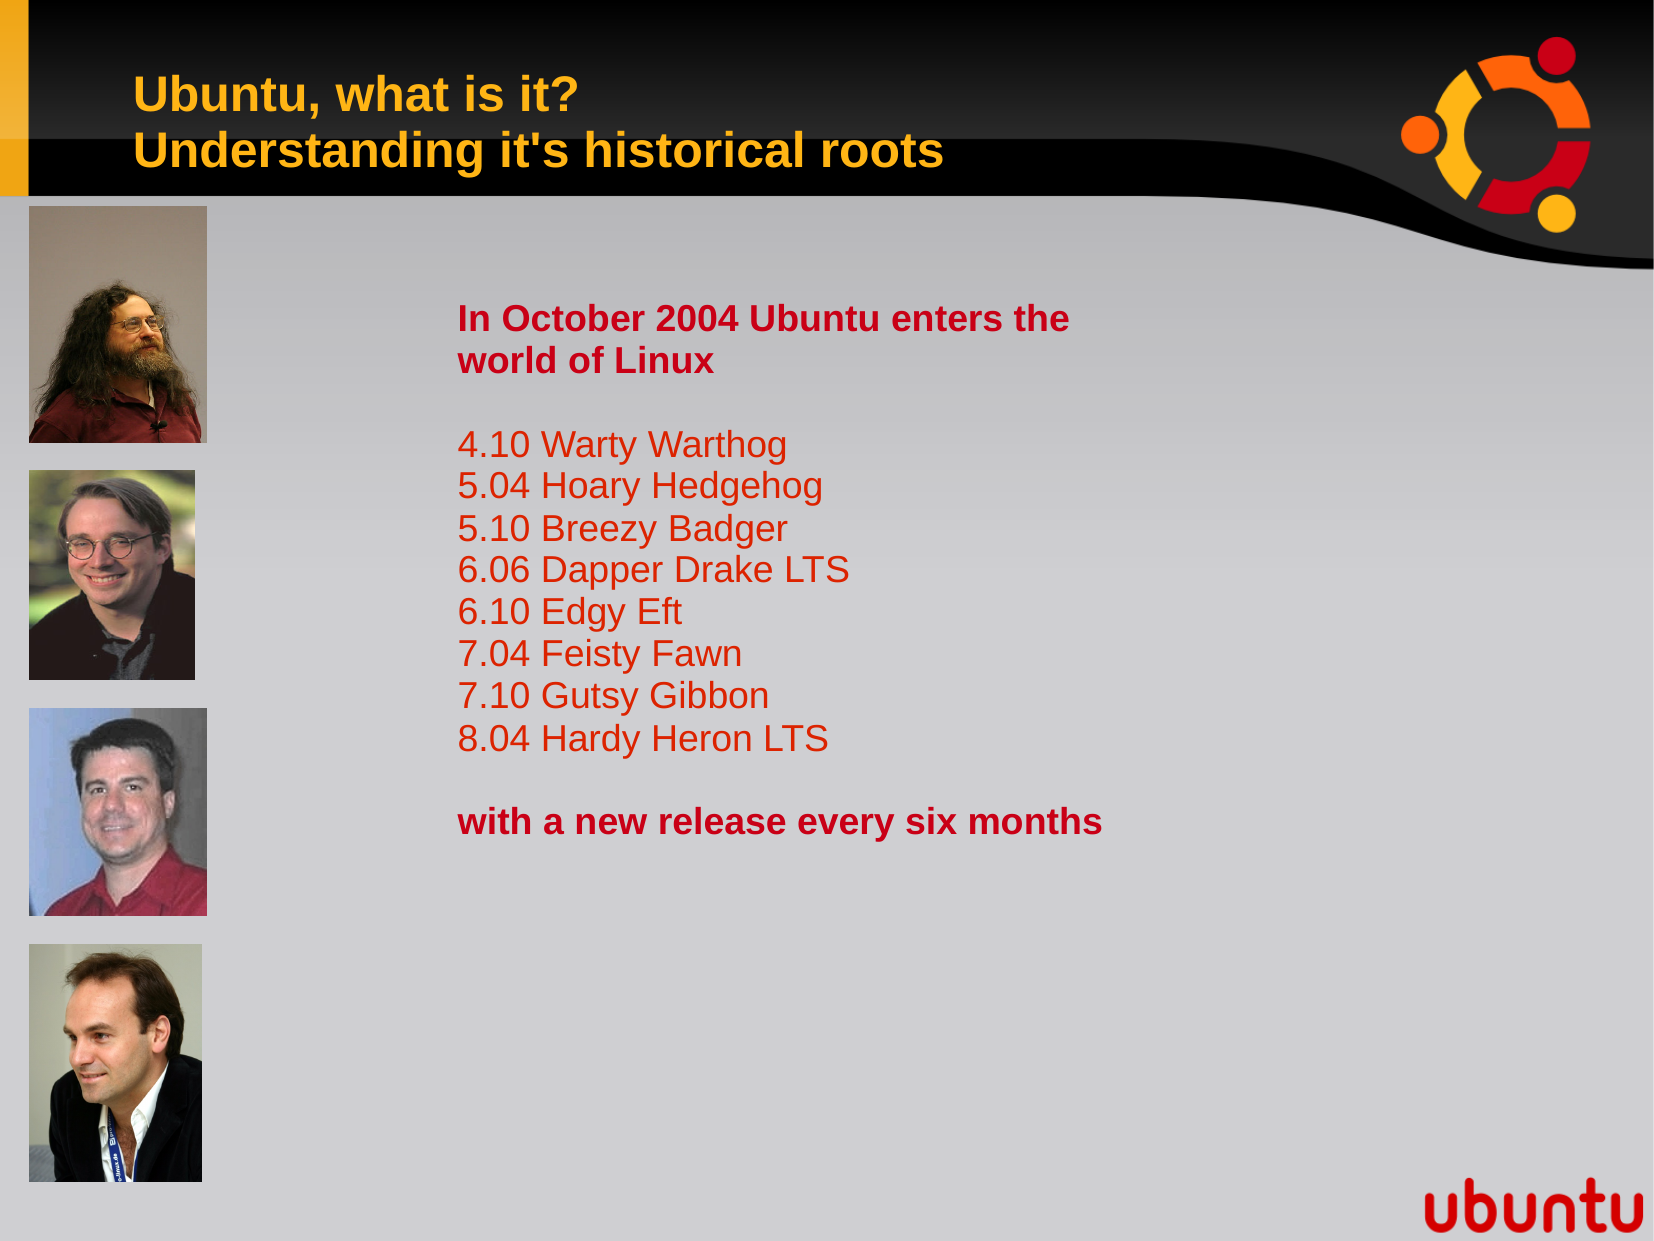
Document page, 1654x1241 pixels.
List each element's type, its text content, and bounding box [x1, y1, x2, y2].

text_box In October 2004 Ubuntu enters the world of Linux 4.10 Warty Warthog 5.04 Hoary Hedgehog 5.10 Breezy Badger 6.06 Dapper Drake LTS 6.10 Edgy Eft 7.04 Feisty Fawn 7.10 Gutsy Gibbon 8.04 Hardy Heron LTS with a new release every six months [442, 289, 1152, 851]
text_box Ubuntu, what is it? Understanding it's historical roots [118, 59, 1093, 186]
picture [0, 0, 1654, 1241]
